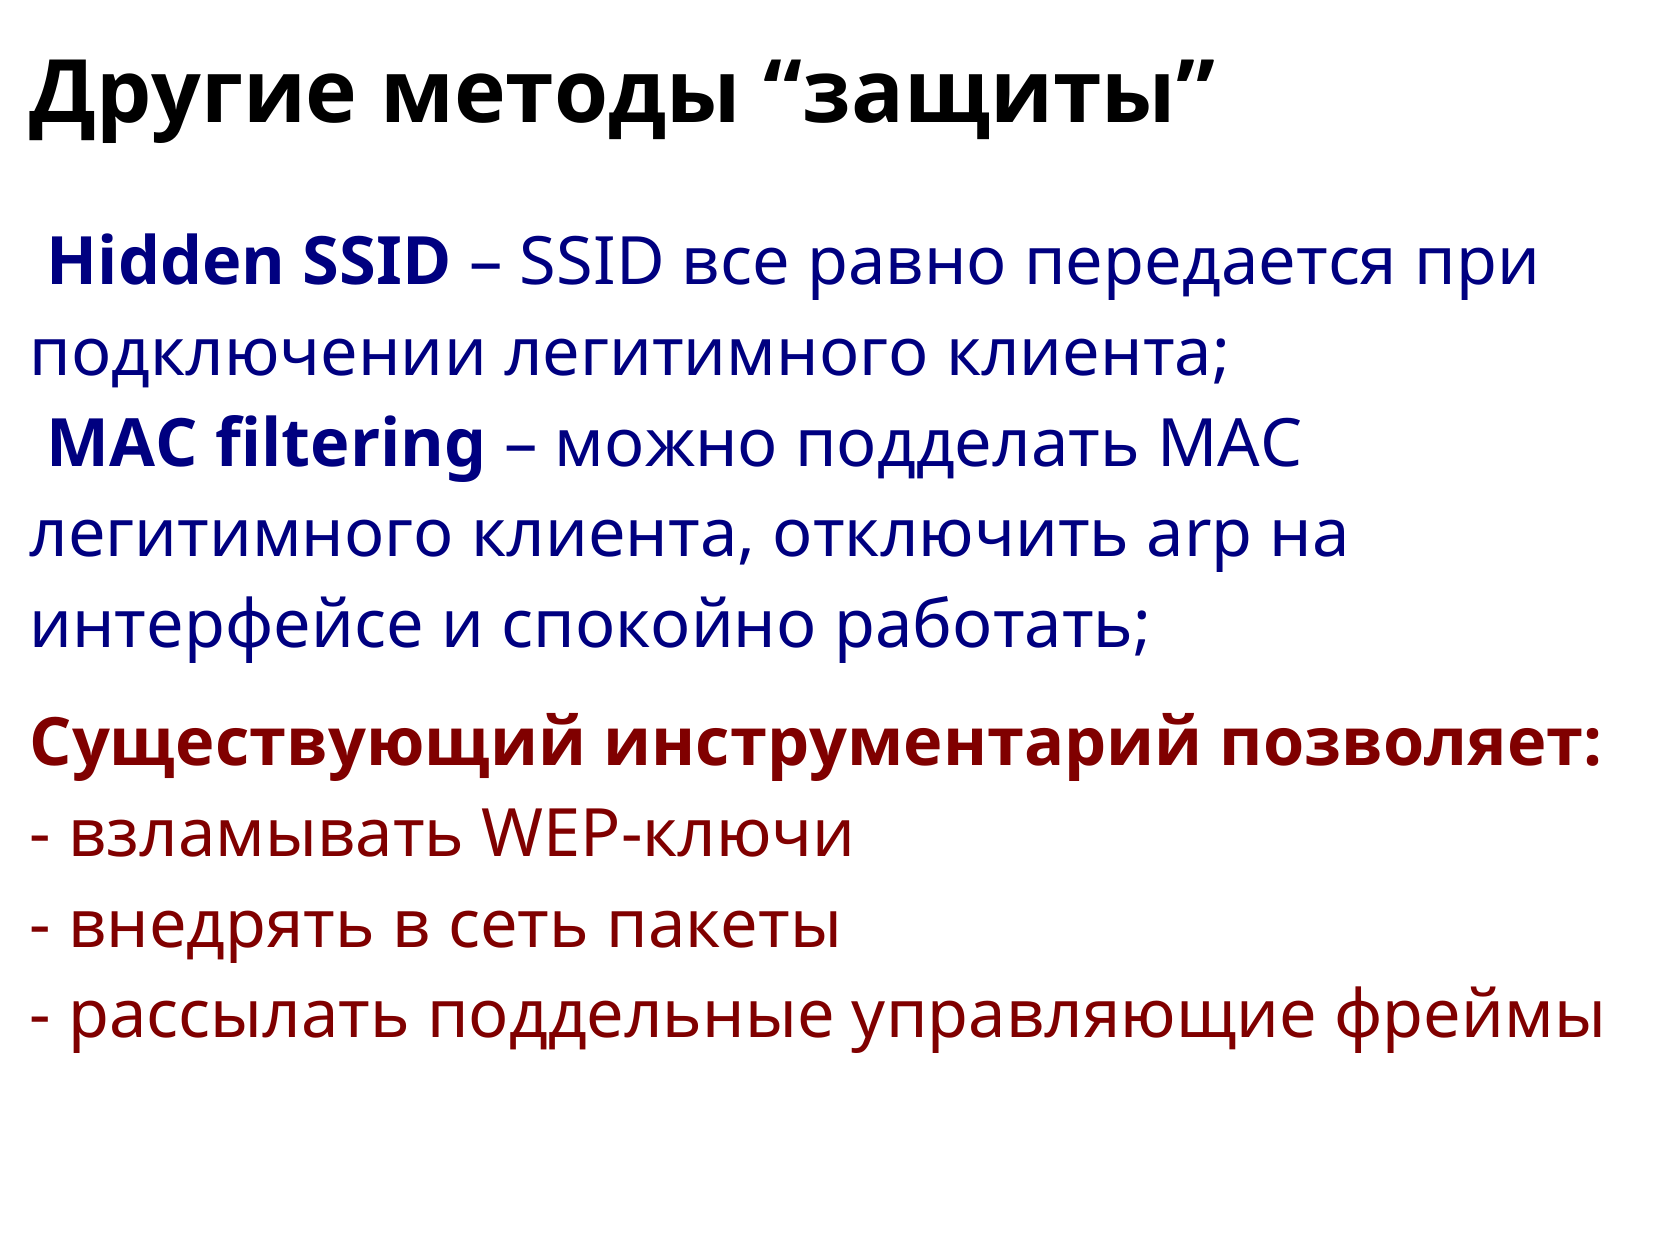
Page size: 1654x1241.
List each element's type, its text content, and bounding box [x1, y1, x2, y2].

text_box Hidden SSID – SSID все равно передается при подключении легитимного клиента; MAC filtering – можно подделать MAC легитимного клиента, отключить arp на интерфейсе и спокойно работать; [29, 213, 1607, 619]
text_box Другие методы “защиты” [29, 29, 1654, 136]
text_box Существующий инструментарий позволяет: - взламывать WEP-ключи - внедрять в сеть пакеты - рассылать поддельные управляющие фреймы [29, 694, 1610, 1181]
